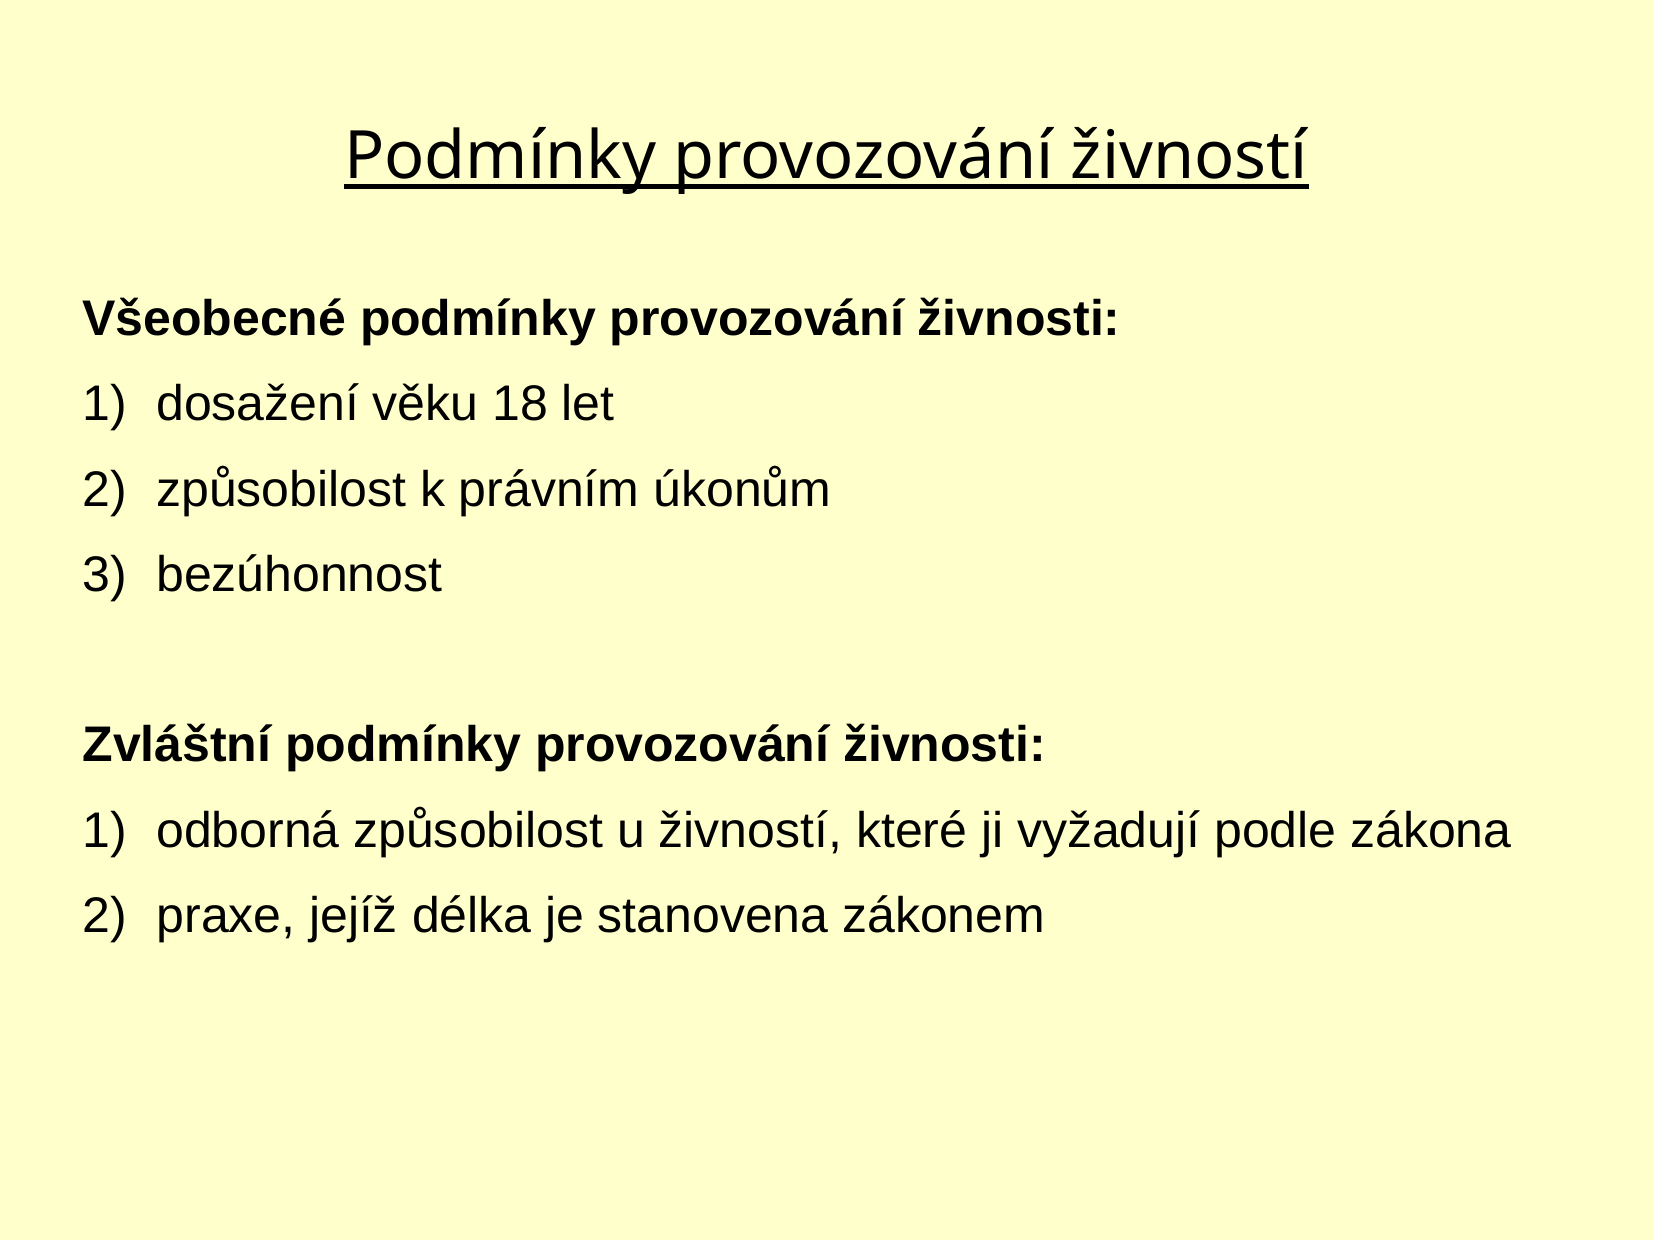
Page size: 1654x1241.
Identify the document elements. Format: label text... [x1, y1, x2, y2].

list Všeobecné podmínky provozování živnosti: 1) dosažení věku 18 let 2) způsobilost k právním úkonům 3) bezúhonnost Zvláštní podmínky provozování živnosti: 1) odborná způsobilost u živností, které ji vyžadují podle zákona 2) praxe, jejíž délka je stanovena zákonem [82, 290, 1571, 1109]
title Podmínky provozování živností [82, 49, 1571, 257]
